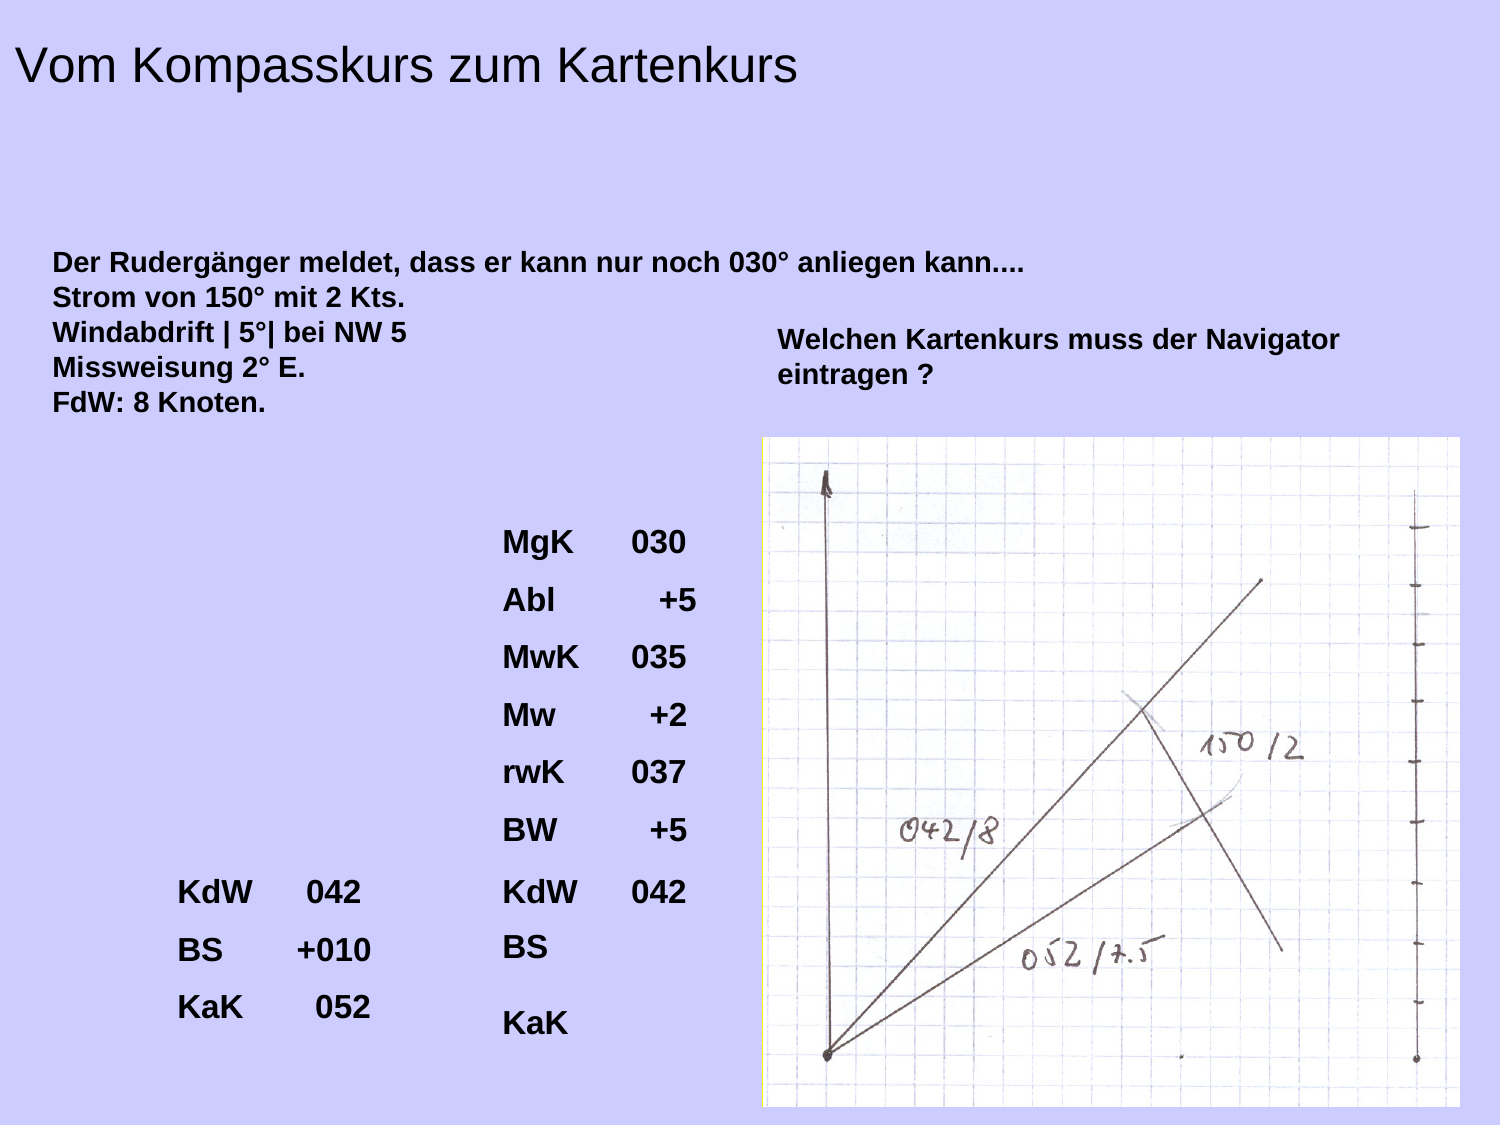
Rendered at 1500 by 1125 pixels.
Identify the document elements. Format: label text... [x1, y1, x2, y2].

table_cell 035 [607, 628, 725, 685]
table_cell +010 [282, 920, 400, 978]
table_header MgK [488, 512, 607, 570]
picture [762, 437, 1460, 1107]
table_cell +2 [607, 685, 725, 743]
table_cell KaK [488, 993, 607, 1049]
table_cell +5 [607, 570, 725, 628]
table_header 042 [282, 863, 400, 920]
table_cell rwK [488, 743, 607, 800]
table_header KdW [163, 863, 282, 920]
table_cell Abl [488, 570, 607, 628]
table_cell [607, 918, 725, 993]
table_cell [607, 993, 725, 1049]
table_header 042 [607, 863, 725, 918]
table_cell 037 [607, 743, 725, 800]
table_cell BS [163, 920, 282, 978]
table_header KdW [488, 863, 607, 918]
table_cell +5 [607, 800, 725, 858]
table_cell BS [488, 918, 607, 993]
table_cell BW [488, 800, 607, 858]
table_cell KaK [163, 978, 282, 1035]
text_box Welchen Kartenkurs muss der Navigator eintragen ? [762, 312, 1413, 398]
text_box Der Rudergänger meldet, dass er kann nur noch 030° anliegen kann.... Strom von 150° mit 2 Kts. Windabdrift | 5°| bei NW 5 Missweisung 2° E. FdW: 8 Knoten. [37, 236, 1463, 427]
table_cell Mw [488, 685, 607, 743]
table_header 030 [607, 512, 725, 570]
title Vom Kompasskurs zum Kartenkurs [0, 24, 1276, 88]
table_cell MwK [488, 628, 607, 685]
table_cell 052 [282, 978, 400, 1035]
